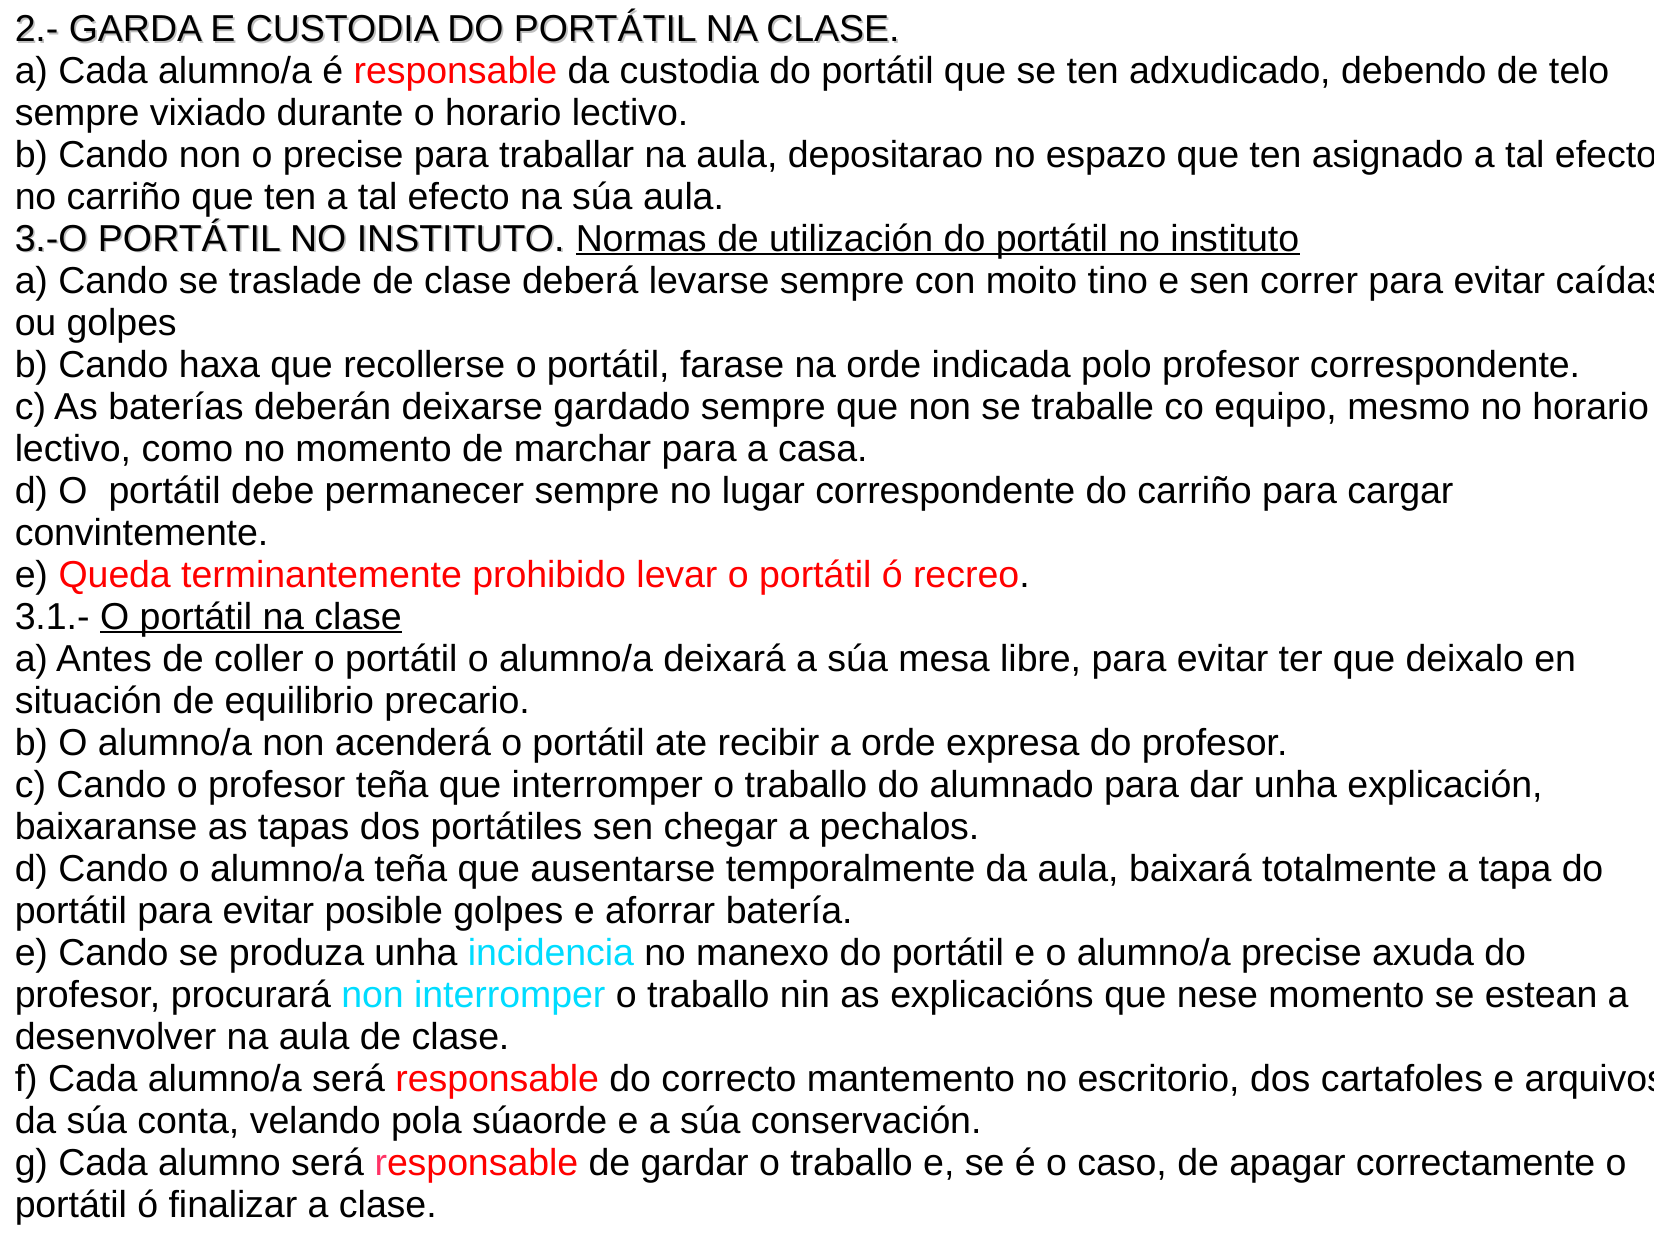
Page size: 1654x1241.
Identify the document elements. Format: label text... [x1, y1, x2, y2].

text_box 2.- GARDA E CUSTODIA DO PORTÁTIL NA CLASE. a) Cada alumno/a é responsable da custodia do portátil que se ten adxudicado, debendo de telo sempre vixiado durante o horario lectivo. b) Cando non o precise para traballar na aula, depositarao no espazo que ten asignado a tal efecto no carriño que ten a tal efecto na súa aula. 3.-O PORTÁTIL NO INSTITUTO. Normas de utilización do portátil no instituto a) Cando se traslade de clase deberá levarse sempre con moito tino e sen correr para evitar caídas ou golpes b) Cando haxa que recollerse o portátil, farase na orde indicada polo profesor correspondente. c) As baterías deberán deixarse gardado sempre que non se traballe co equipo, mesmo no horario lectivo, como no momento de marchar para a casa. d) O portátil debe permanecer sempre no lugar correspondente do carriño para cargar convintemente. e) Queda terminantemente prohibido levar o portátil ó recreo. 3.1.- O portátil na clase a) Antes de coller o portátil o alumno/a deixará a súa mesa libre, para evitar ter que deixalo en situación de equilibrio precario. b) O alumno/a non acenderá o portátil ate recibir a orde expresa do profesor. c) Cando o profesor teña que interromper o traballo do alumnado para dar unha explicación, baixaranse as tapas dos portátiles sen chegar a pechalos. d) Cando o alumno/a teña que ausentarse temporalmente da aula, baixará totalmente a tapa do portátil para evitar posible golpes e aforrar batería. e) Cando se produza unha incidencia no manexo do portátil e o alumno/a precise axuda do profesor, procurará non interromper o traballo nin as explicacións que nese momento se estean a desenvolver na aula de clase. f) Cada alumno/a será responsable do correcto mantemento no escritorio, dos cartafoles e arquivos da súa conta, velando pola súaorde e a súa conservación. g) Cada alumno será responsable de gardar o traballo e, se é o caso, de apagar correctamente o portátil ó finalizar a clase. [0, 0, 1654, 1241]
